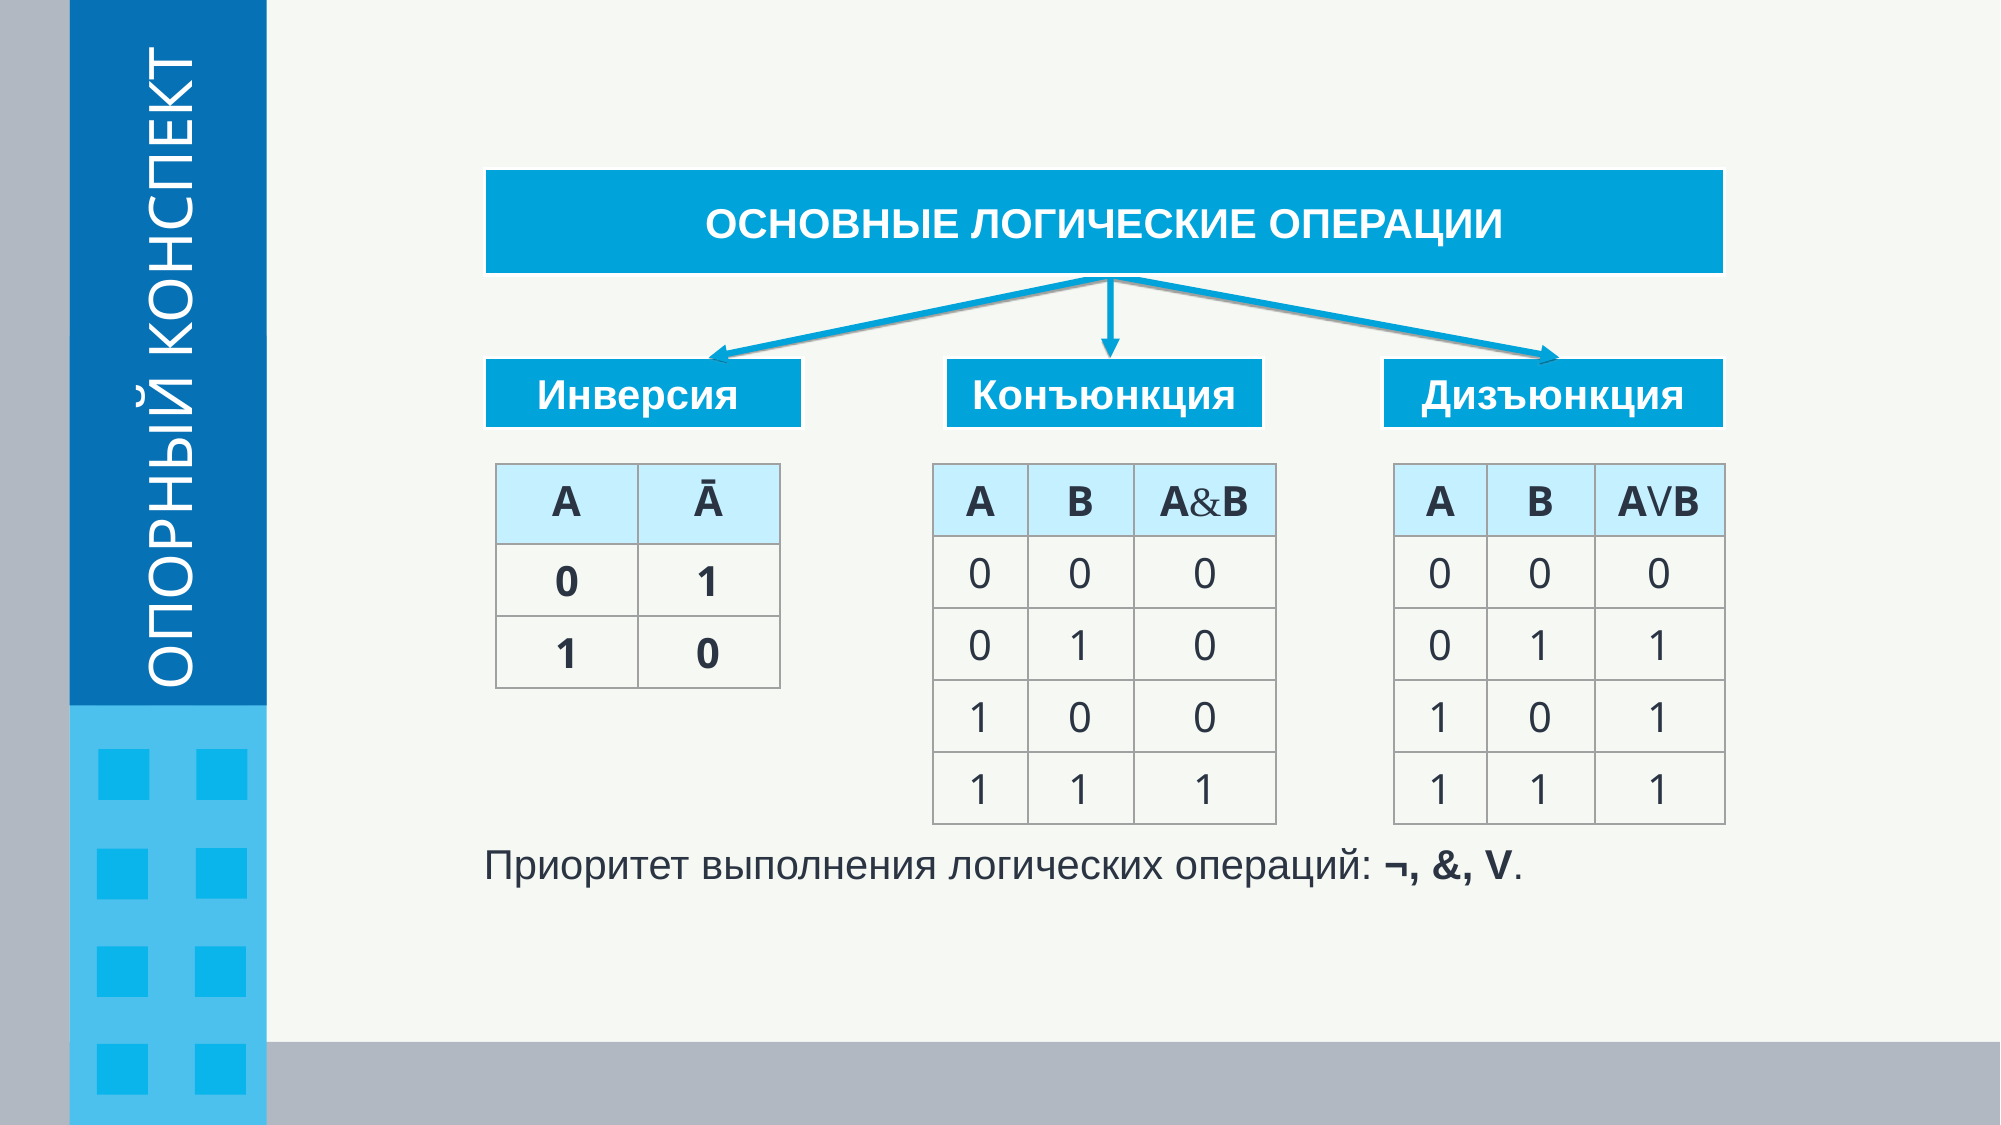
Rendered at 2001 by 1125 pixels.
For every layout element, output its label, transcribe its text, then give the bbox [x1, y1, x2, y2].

table_cell 0 [639, 617, 779, 687]
table_cell 0 [1596, 537, 1724, 607]
text_box Приоритет выполнения логических операций: ¬, &, V. [425, 830, 1749, 896]
table_cell 0 [934, 537, 1027, 607]
text_box Конъюнкция [945, 357, 1264, 429]
table_header А [497, 465, 637, 543]
table_cell 0 [934, 609, 1027, 679]
table_cell 1 [639, 545, 779, 615]
table_cell 1 [1395, 681, 1486, 751]
table_cell 0 [1395, 609, 1486, 679]
table_cell 1 [1488, 609, 1594, 679]
table_cell 1 [934, 681, 1027, 751]
table_cell 1 [1596, 753, 1724, 823]
table_cell 1 [934, 753, 1027, 823]
table_cell 0 [1488, 537, 1594, 607]
table_cell 0 [497, 545, 637, 615]
table_header B [1488, 465, 1594, 535]
table_cell 1 [1135, 753, 1275, 823]
text_box Инверсия [484, 357, 804, 429]
table_cell 1 [1395, 753, 1486, 823]
table_header A&B [1135, 465, 1275, 535]
text_box ОСНОВНЫЕ ЛОГИЧЕСКИЕ ОПЕРАЦИИ [484, 168, 1725, 275]
table_cell 0 [1029, 537, 1133, 607]
table_header AVB [1596, 465, 1724, 535]
table_cell 1 [1596, 609, 1724, 679]
table_cell 1 [1596, 681, 1724, 751]
text_box Дизъюнкция [1382, 357, 1725, 429]
table_cell 0 [1135, 537, 1275, 607]
table_cell 1 [1029, 609, 1133, 679]
table_cell 1 [1029, 753, 1133, 823]
table_header A [934, 465, 1027, 535]
table_cell 1 [497, 617, 637, 687]
table_cell 0 [1395, 537, 1486, 607]
table_cell 0 [1135, 681, 1275, 751]
table_header B [1029, 465, 1133, 535]
table_header A [1395, 465, 1486, 535]
table_cell 1 [1488, 753, 1594, 823]
table_cell 0 [1029, 681, 1133, 751]
table_cell 0 [1488, 681, 1594, 751]
table_cell 0 [1135, 609, 1275, 679]
table_header Ā [639, 465, 779, 543]
